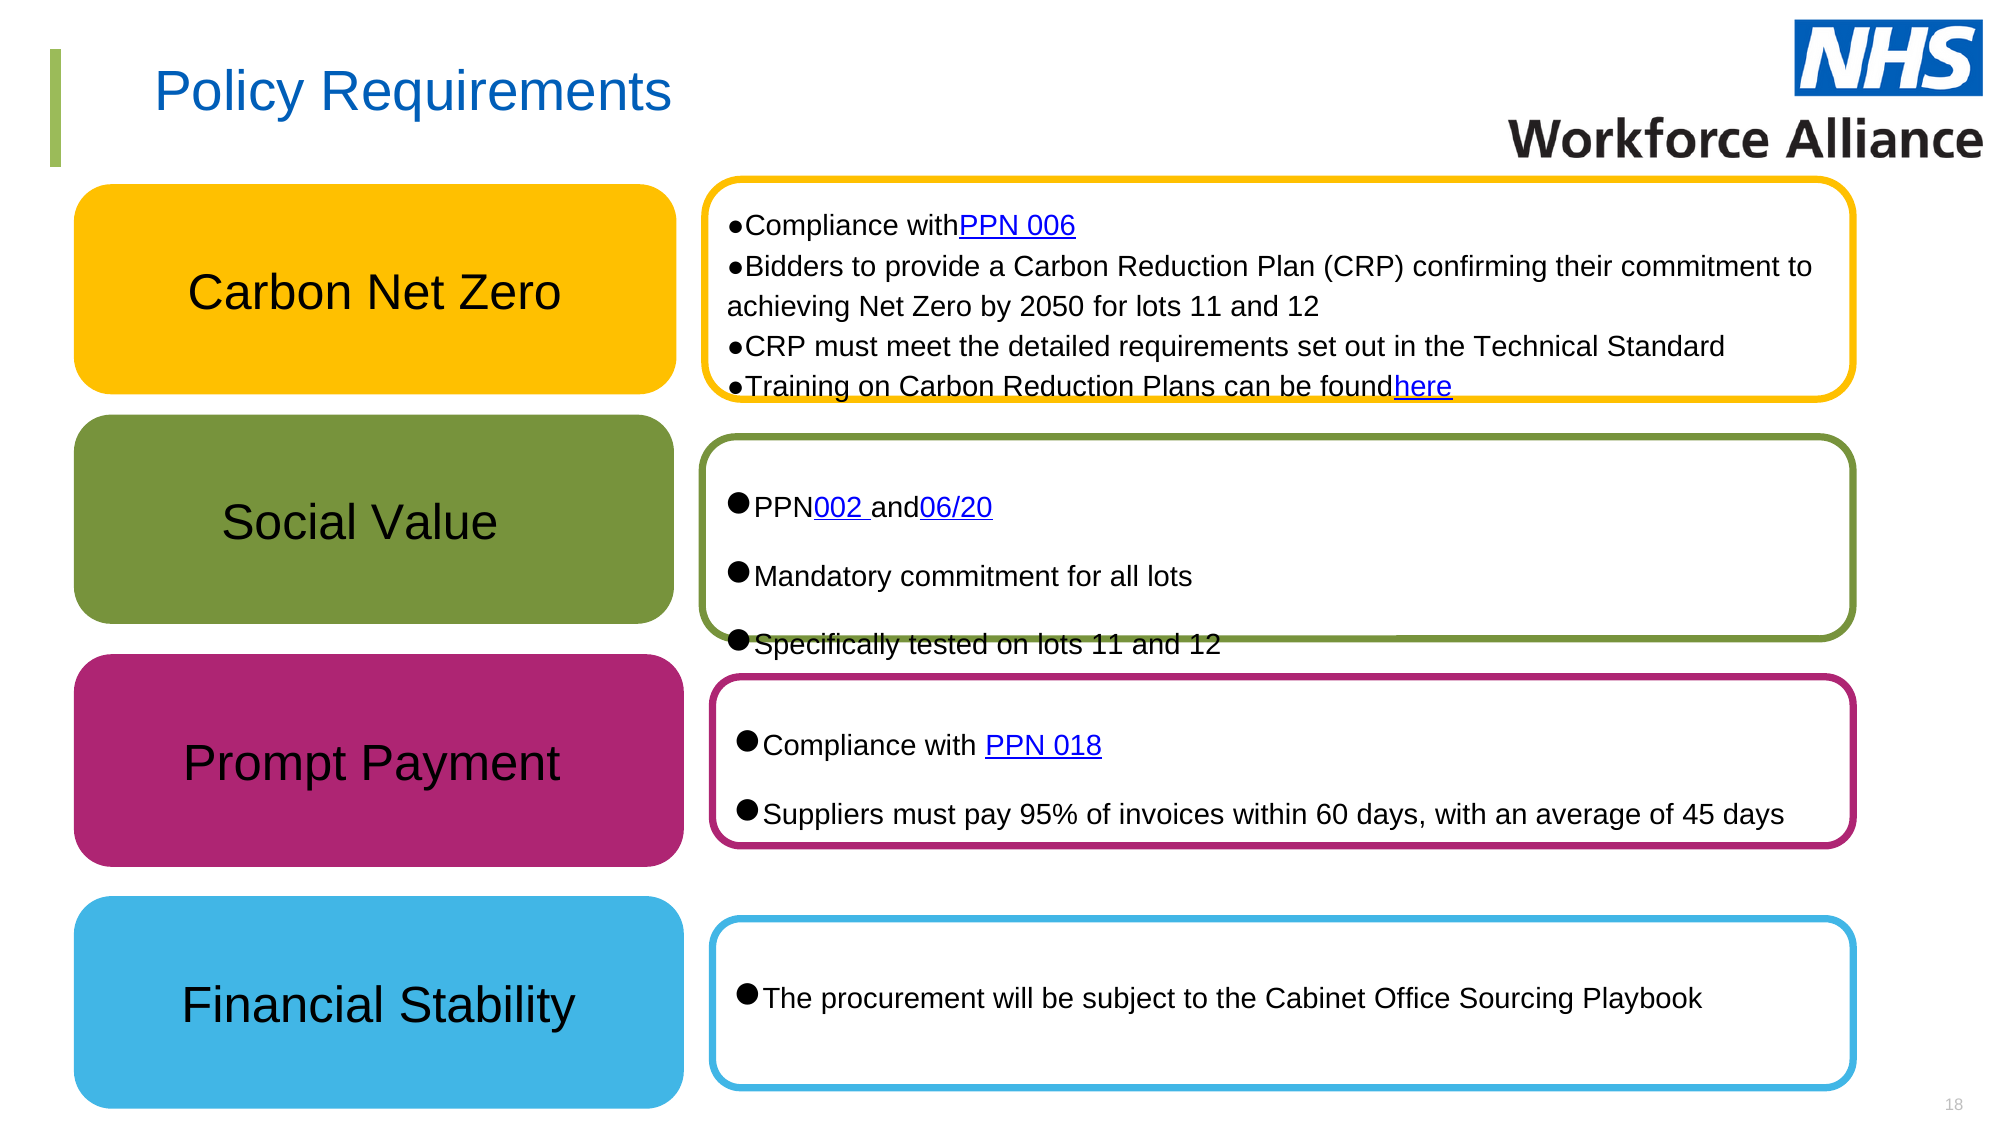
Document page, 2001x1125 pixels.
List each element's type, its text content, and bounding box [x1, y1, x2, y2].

text_box Carbon Net Zero [77, 187, 673, 391]
text_box Prompt Payment [77, 657, 681, 864]
text_box ●Compliance with PPN 006 ●Bidders to provide a Carbon Reduction Plan (CRP) confirming their commitment to achieving Net Zero by 2050​ for lots 11 and 12 ●CRP must meet the detailed requirements set out in the Technical Standard​ ●Training on Carbon Reduction Plans can be found here [704, 179, 1854, 400]
text_box ●The procurement will be subject to the Cabinet Office Sourcing Playbook [712, 918, 1854, 1088]
list Policy Requirements [77, 48, 1950, 128]
text_box ●PPN 002 and 06/20 ●Mandatory commitment for all lots ●Specifically tested on lots 11 and 12 [702, 436, 1854, 639]
text_box Social Value [77, 418, 671, 621]
text_box [1507, 18, 1984, 158]
text_box ●Compliance with PPN 018 ●Suppliers must pay 95% of invoices within 60 days, with an average of 45 days [712, 676, 1854, 846]
text_box Financial Stability [77, 899, 681, 1106]
